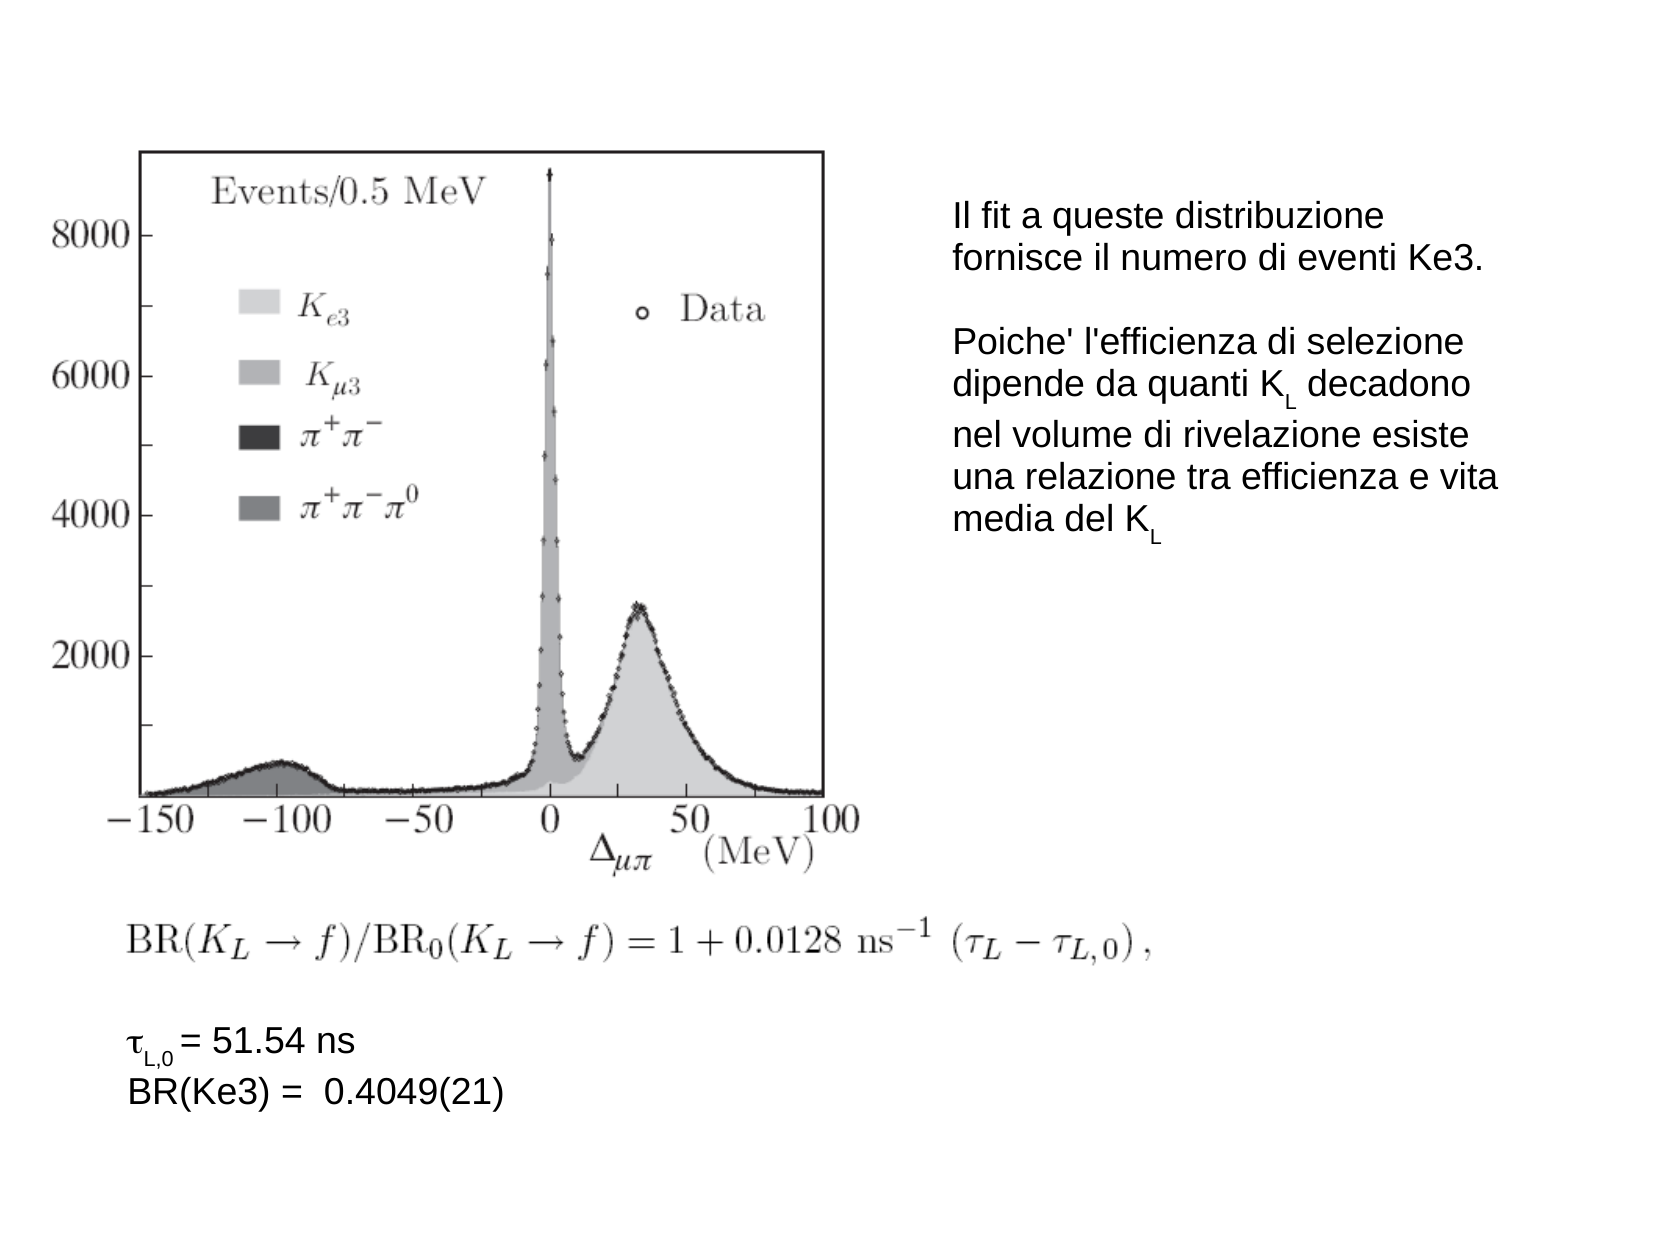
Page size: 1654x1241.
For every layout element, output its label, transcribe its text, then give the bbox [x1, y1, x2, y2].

picture [31, 121, 900, 892]
text_box Il fit a queste distribuzione fornisce il numero di eventi Ke3. Poiche' l'efficienza di selezione dipende da quanti KL decadono nel volume di rivelazione esiste una relazione tra efficienza e vita media del KL [937, 187, 1538, 557]
text_box tL,0 = 51.54 ns BR(Ke3) = 0.4049(21) [112, 1012, 713, 1125]
picture [100, 907, 1185, 980]
